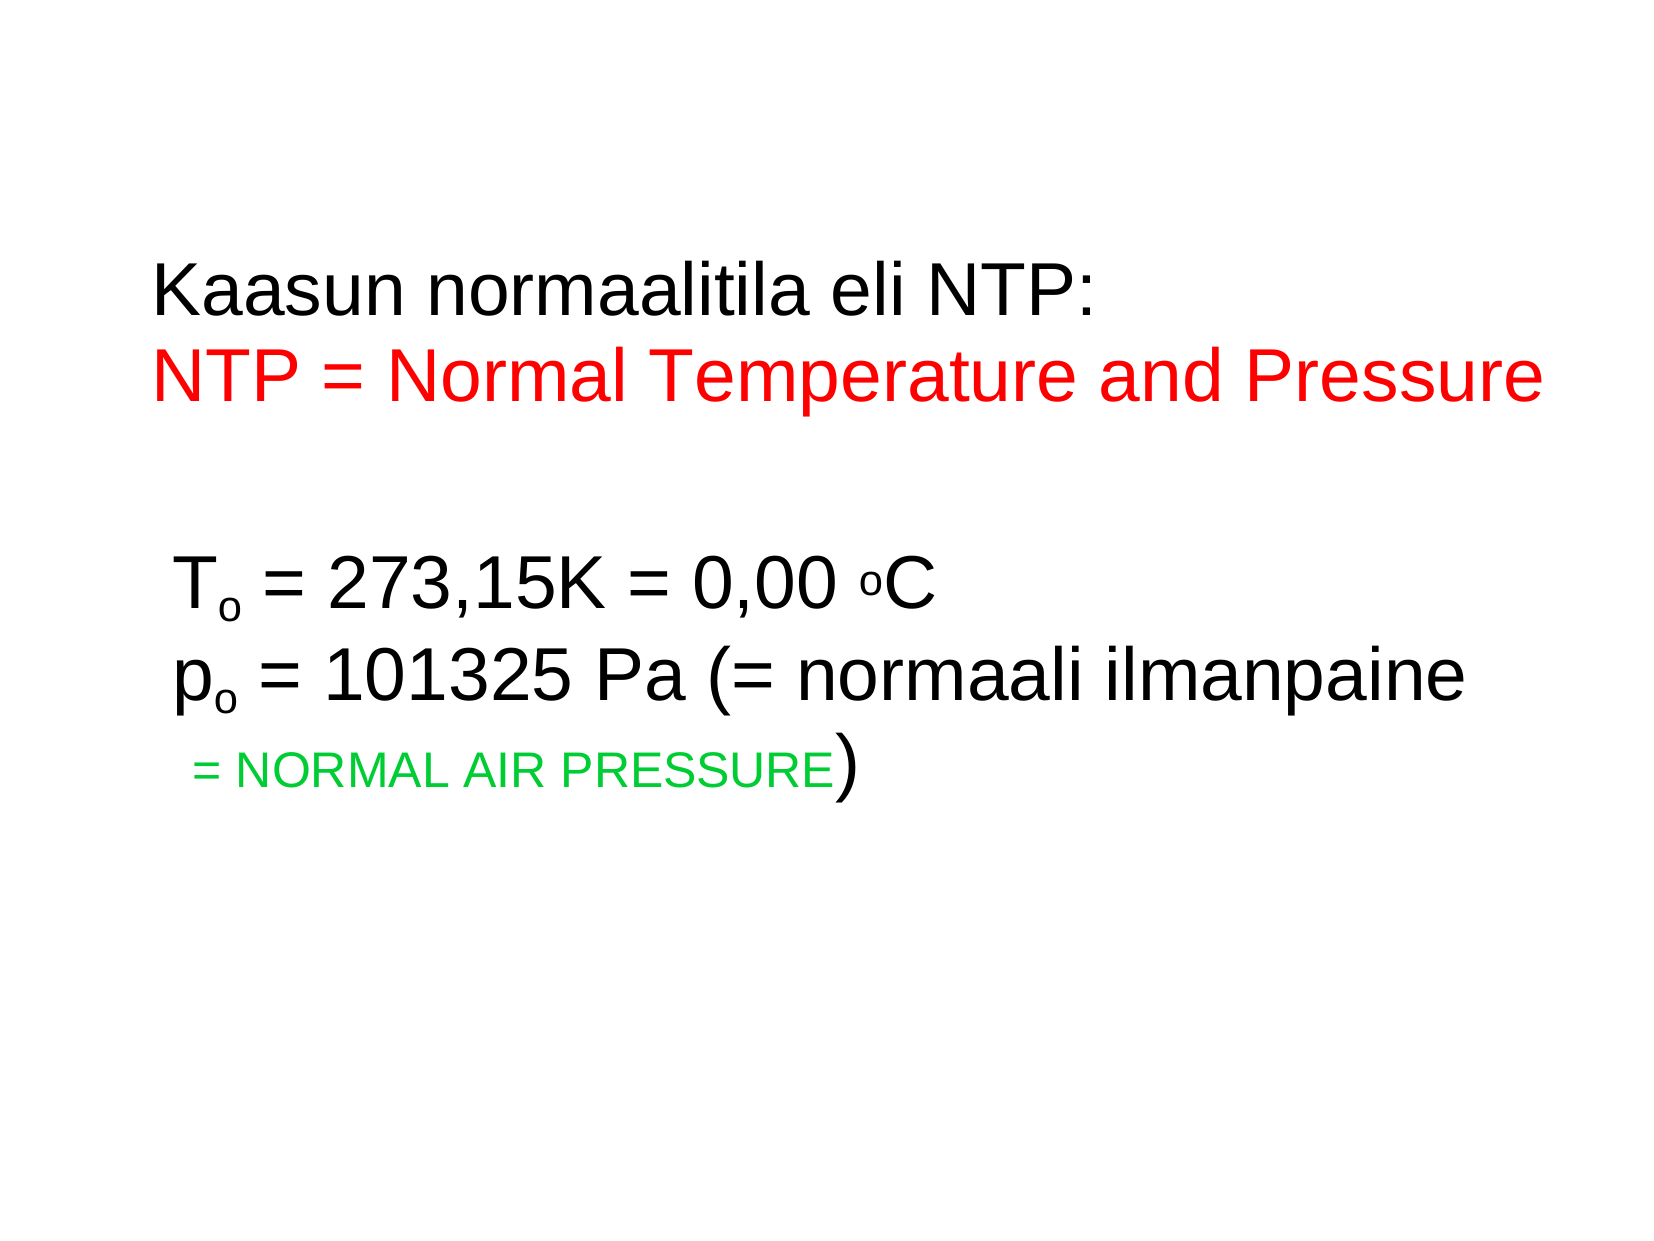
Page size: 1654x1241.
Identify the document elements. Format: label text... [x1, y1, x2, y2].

text_box Kaasun normaalitila eli NTP: NTP = Normal Temperature and Pressure To = 273,15K = 0,00 oC po = 101325 Pa (= normaali ilmanpaine = NORMAL AIR PRESSURE) [136, 236, 1571, 753]
